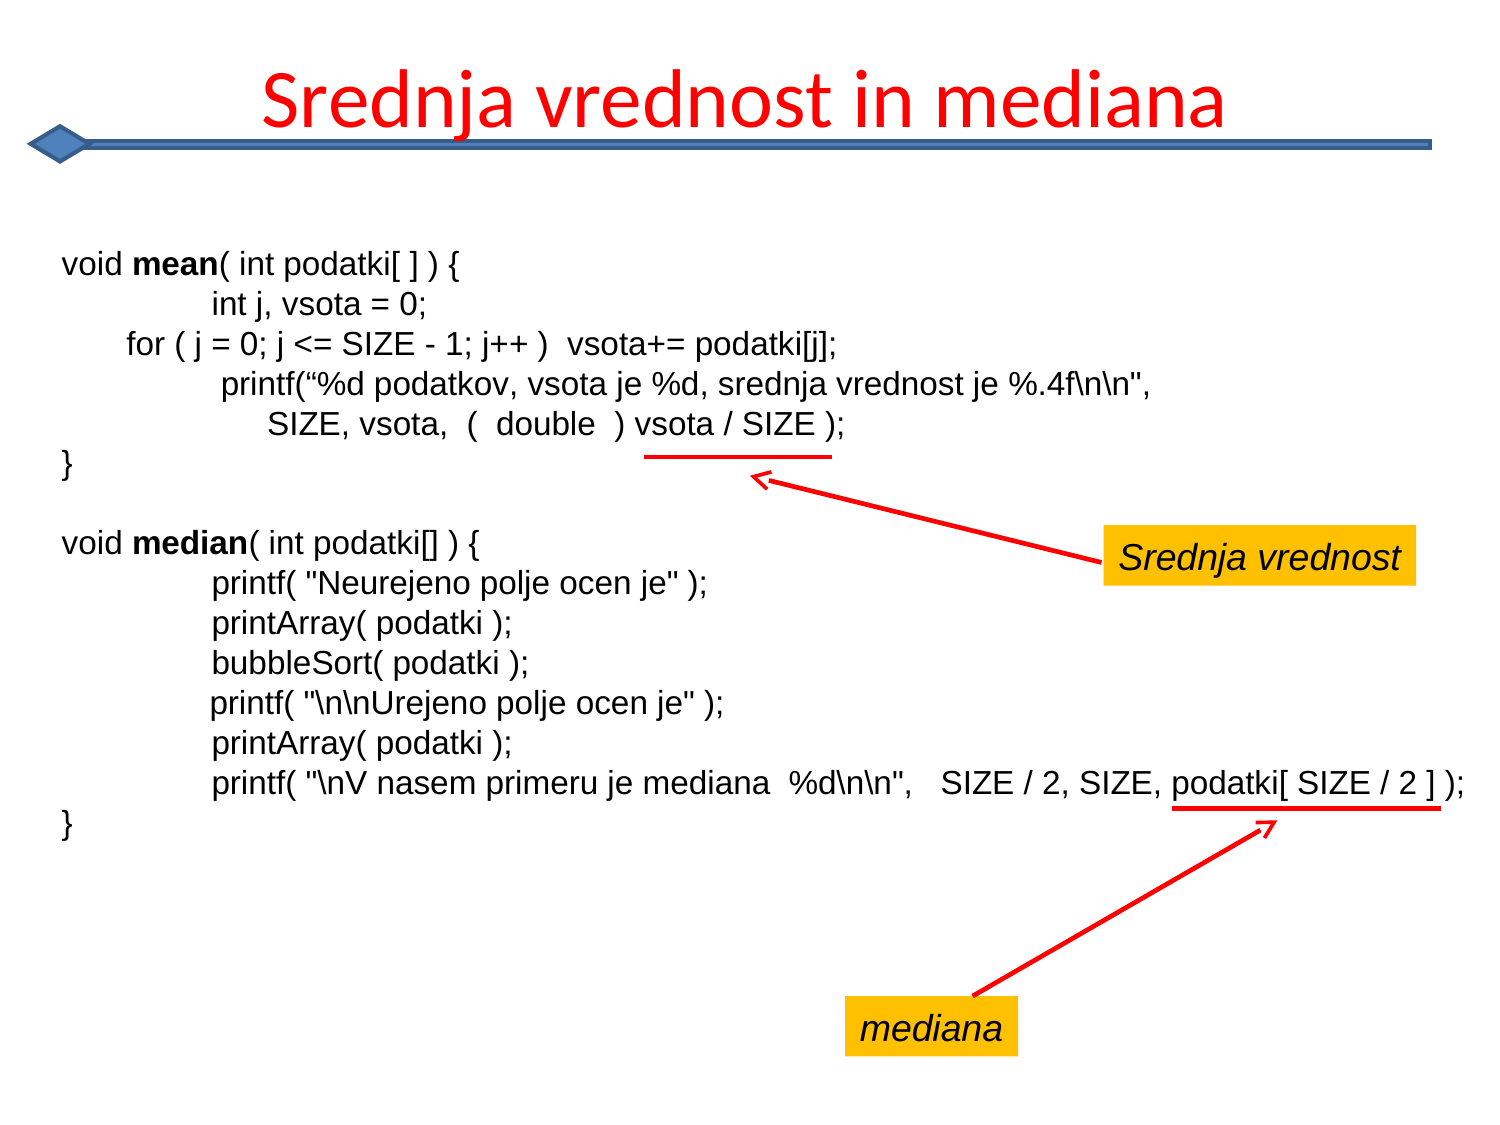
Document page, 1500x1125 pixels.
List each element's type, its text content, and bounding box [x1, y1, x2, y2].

text_box void mean( int podatki[ ] ) { int j, vsota = 0; for ( j = 0; j <= SIZE - 1; j++ ) vsota+= podatki[j]; printf(“%d podatkov, vsota je %d, srednja vrednost je %.4f\n\n", SIZE, vsota, ( double ) vsota / SIZE ); } void median( int podatki[] ) { printf( "Neurejeno polje ocen je" ); printArray( podatki ); bubbleSort( podatki ); printf( "\n\nUrejeno polje ocen je" ); printArray( podatki ); printf( "\nV nasem primeru je mediana %d\n\n", SIZE / 2, SIZE, podatki[ SIZE / 2 ] ); } [46, 234, 1500, 889]
text_box Srednja vrednost [1103, 525, 1417, 586]
title Srednja vrednost in mediana [70, 35, 1421, 153]
text_box mediana [845, 996, 1019, 1057]
